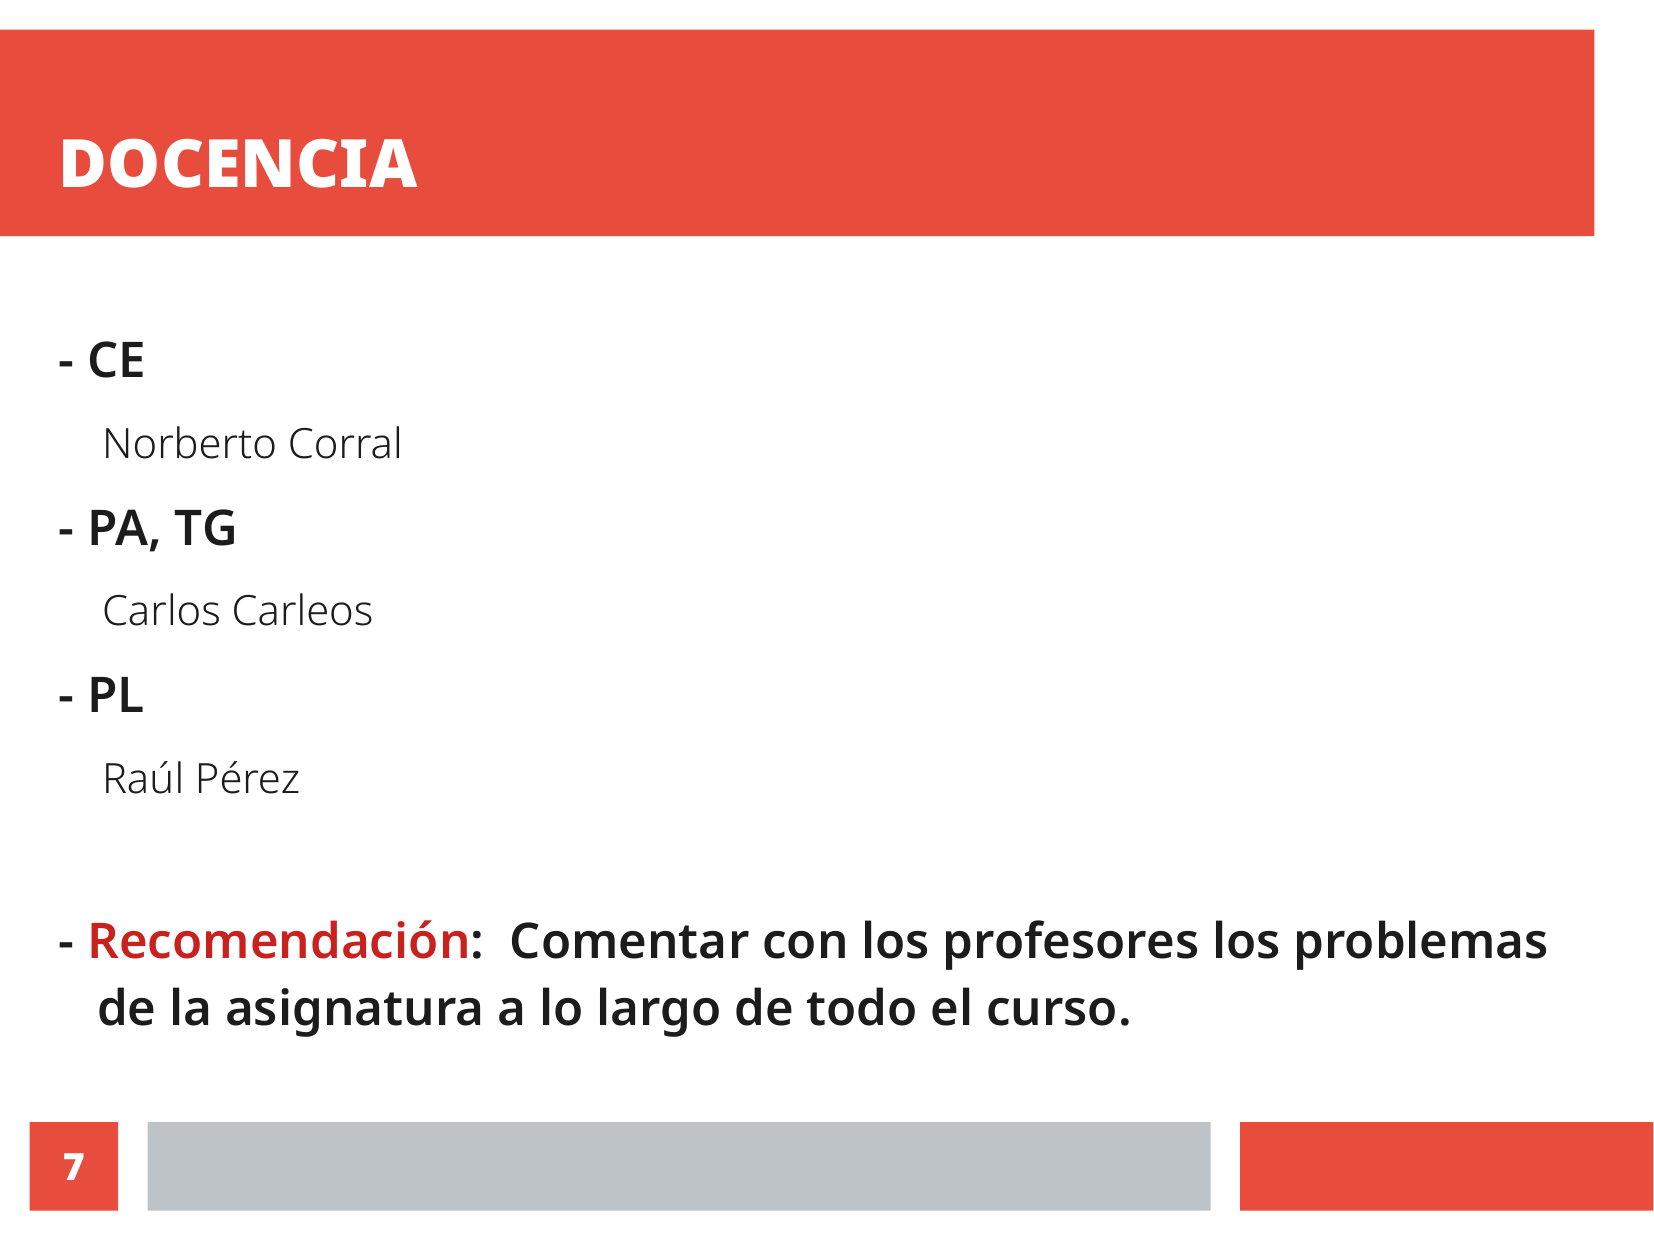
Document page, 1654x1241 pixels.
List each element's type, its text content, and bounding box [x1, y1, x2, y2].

title DOCENCIA [59, 59, 1595, 207]
list - CE Norberto Corral - PA, TG Carlos Carleos - PL Raúl Pérez - Recomendación: Comentar con los profesores los problemas de la asignatura a lo largo de todo el curso. [59, 324, 1565, 1093]
